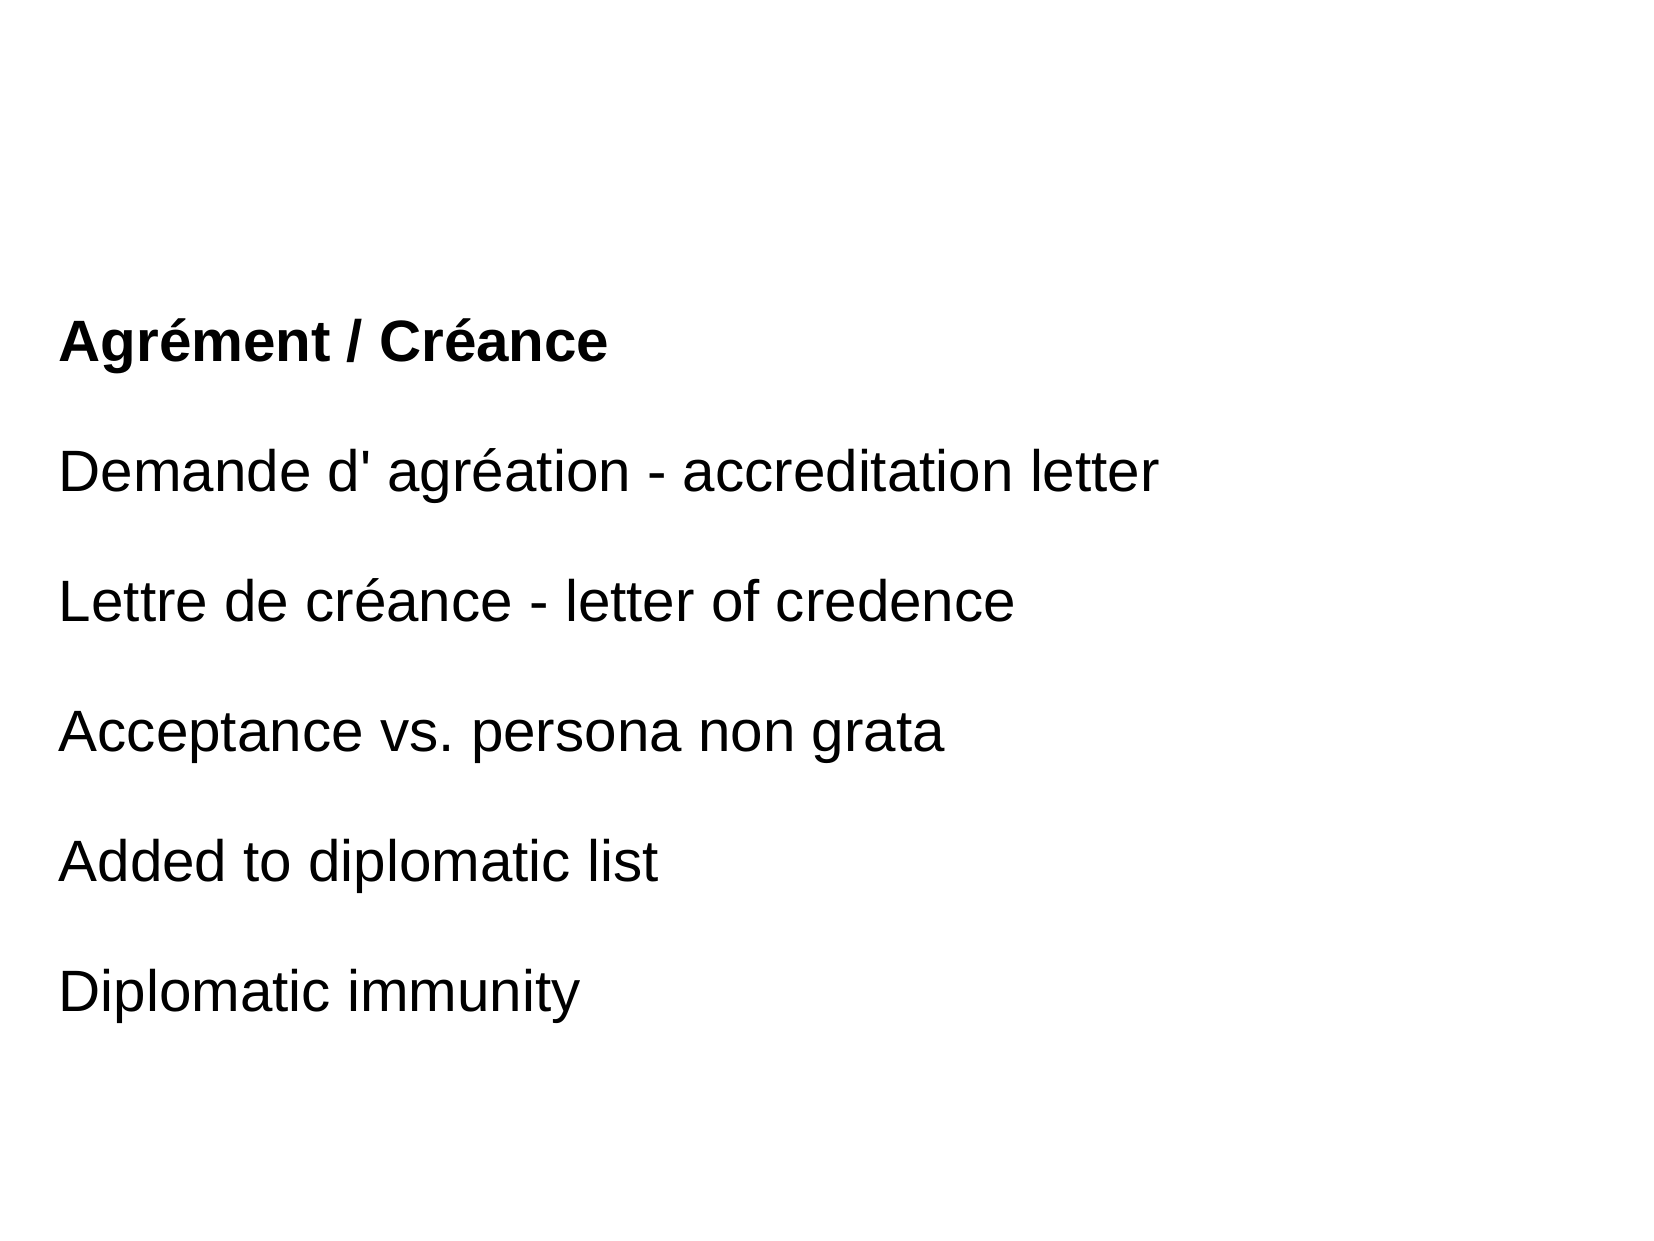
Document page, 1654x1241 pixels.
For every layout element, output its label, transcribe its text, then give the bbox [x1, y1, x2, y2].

title Agrément / Créance Demande d' agréation - accreditation letter Lettre de créance - letter of credence Acceptance vs. persona non grata Added to diplomatic list Diplomatic immunity [59, 308, 1625, 1025]
